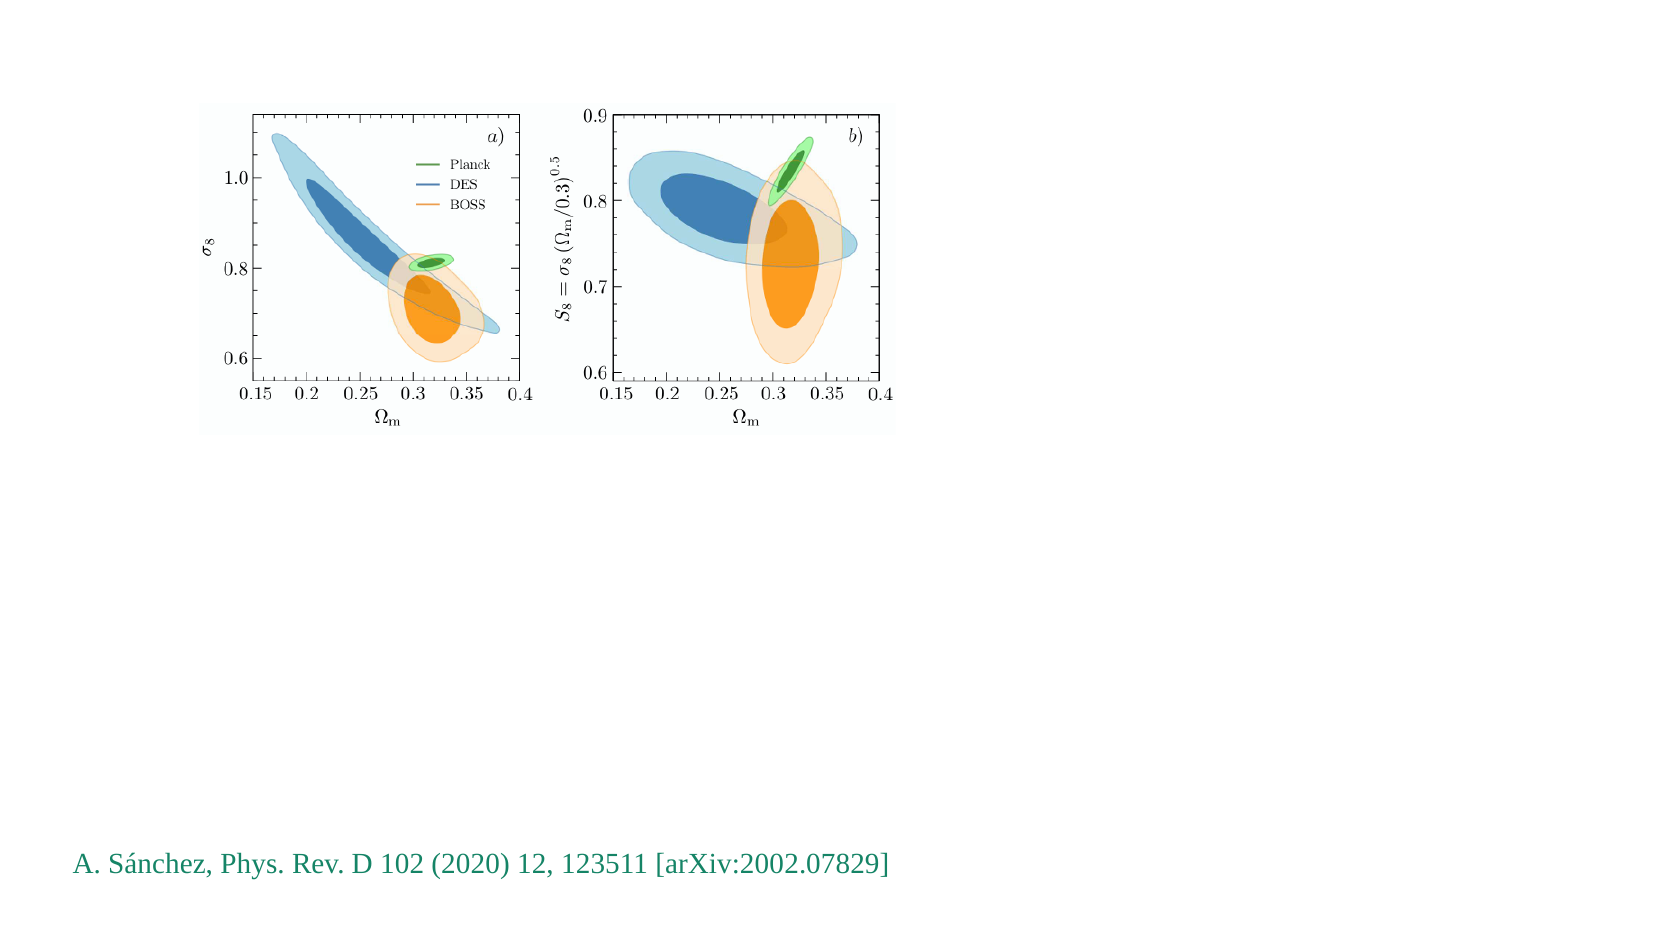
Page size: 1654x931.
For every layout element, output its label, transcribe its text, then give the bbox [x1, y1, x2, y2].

text_box A. Sánchez, Phys. Rev. D 102 (2020) 12, 123511 [arXiv:2002.07829] [57, 840, 991, 931]
picture [180, 89, 905, 436]
